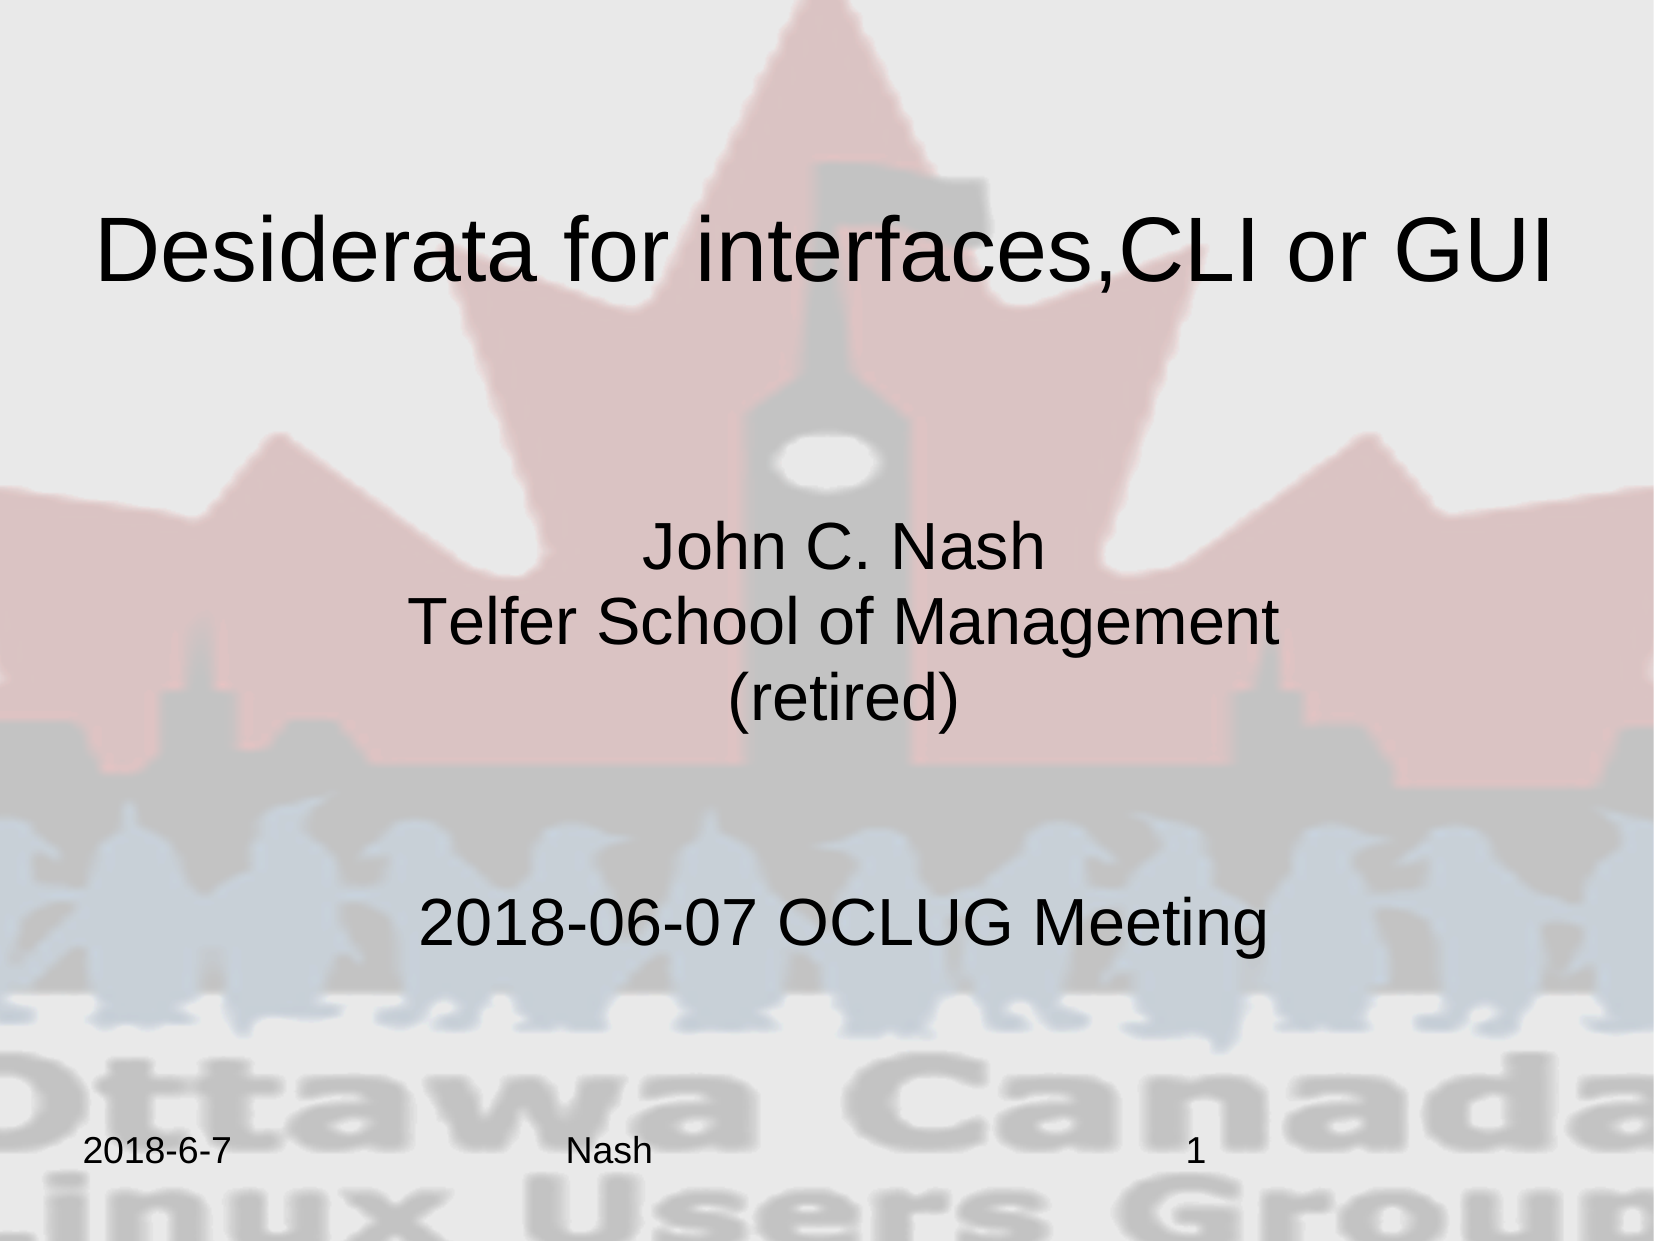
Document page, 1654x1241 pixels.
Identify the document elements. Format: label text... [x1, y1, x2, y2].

title Desiderata for interfaces,CLI or GUI [82, 144, 1571, 352]
subtitle John C. Nash Telfer School of Management (retired) 2018-06-07 OCLUG Meeting [100, 330, 1589, 981]
picture [0, 0, 1654, 1241]
